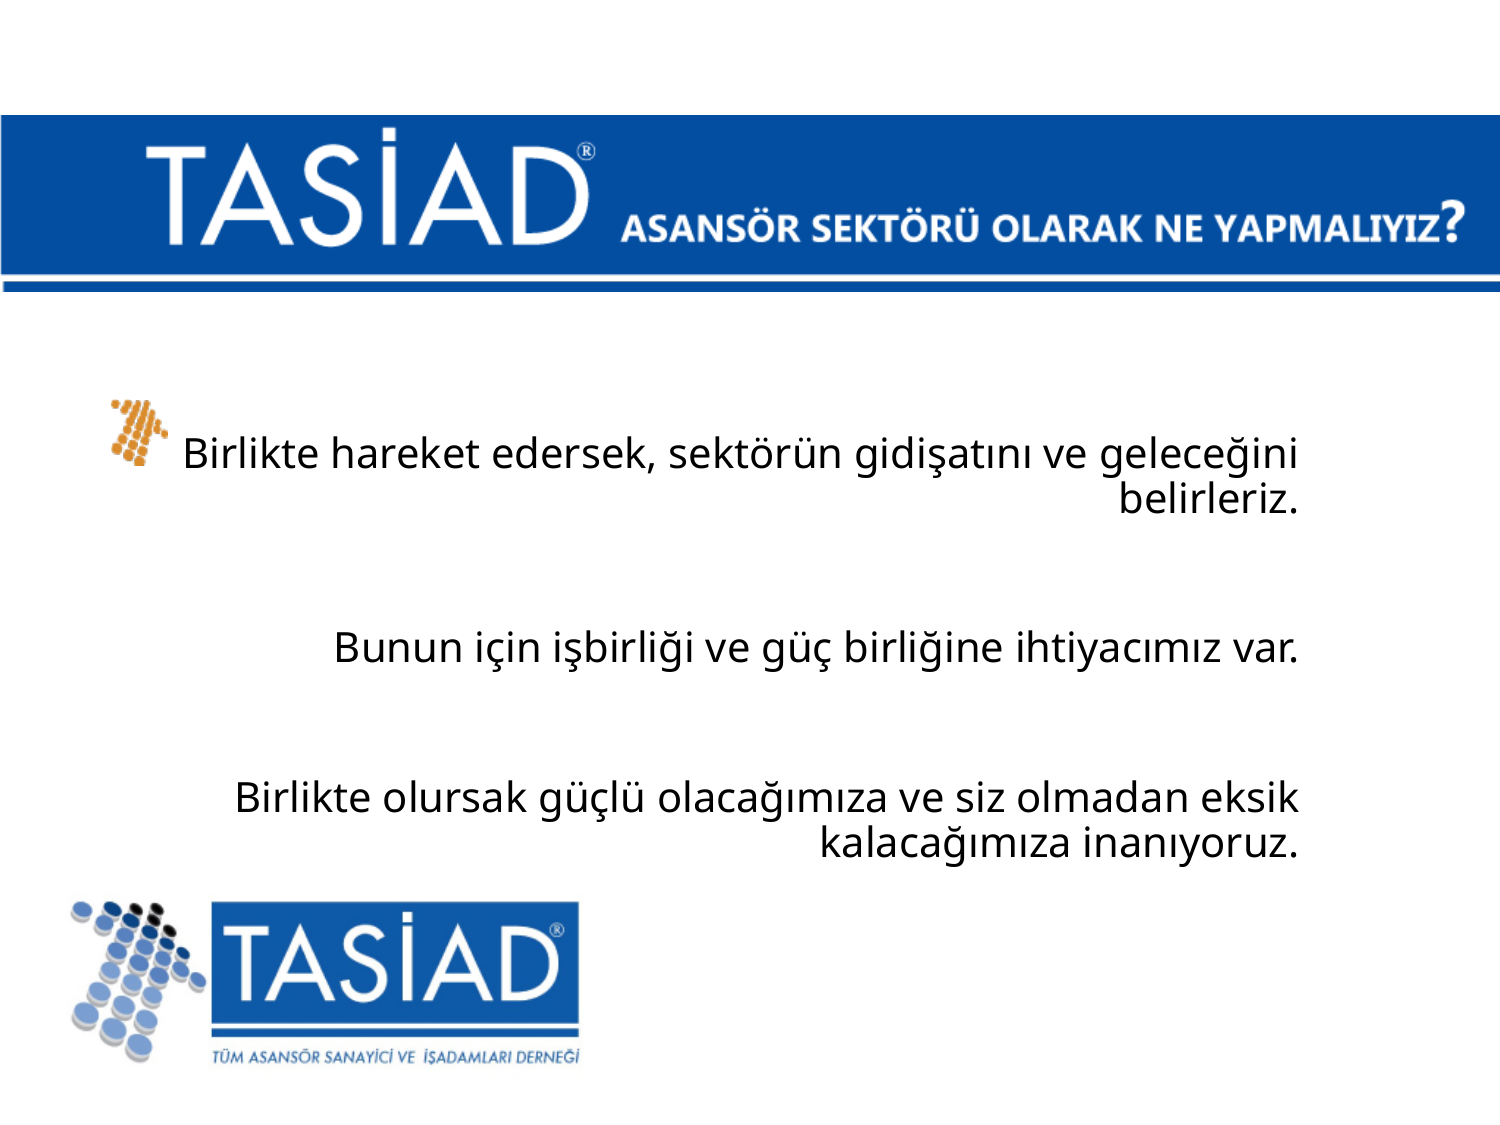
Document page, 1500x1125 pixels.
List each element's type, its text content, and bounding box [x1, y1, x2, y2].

text_box Birlikte hareket edersek, sektörün gidişatını ve geleceğini belirleriz. Bunun için işbirliği ve güç birliğine ihtiyacımız var. Birlikte olursak güçlü olacağımıza ve siz olmadan eksik kalacağımıza inanıyoruz. [167, 340, 1418, 1014]
picture [111, 399, 168, 466]
